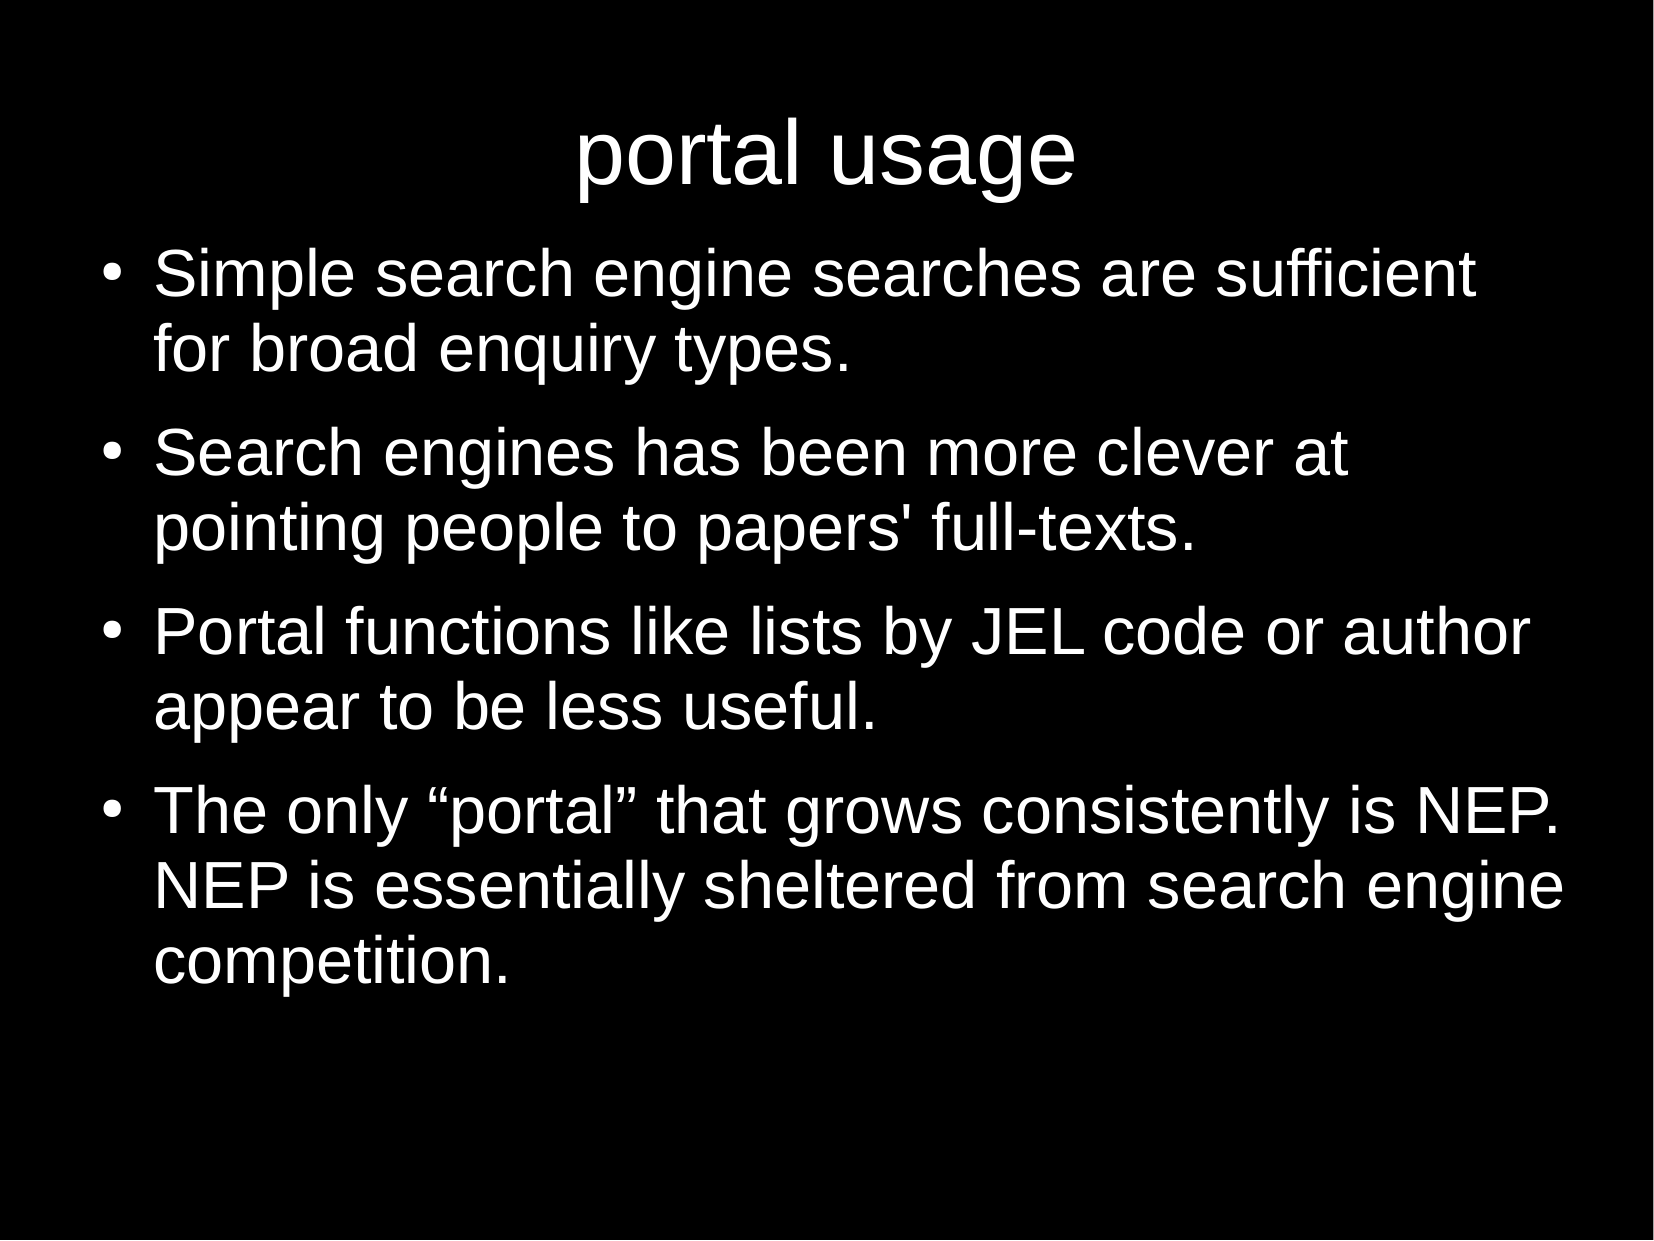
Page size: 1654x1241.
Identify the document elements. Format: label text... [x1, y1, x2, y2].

title portal usage [82, 49, 1571, 236]
list Simple search engine searches are sufficient for broad enquiry types. Search engines has been more clever at pointing people to papers' full-texts. Portal functions like lists by JEL code or author appear to be less useful. The only “portal” that grows consistently is NEP. NEP is essentially sheltered from search engine competition. [82, 236, 1571, 1134]
